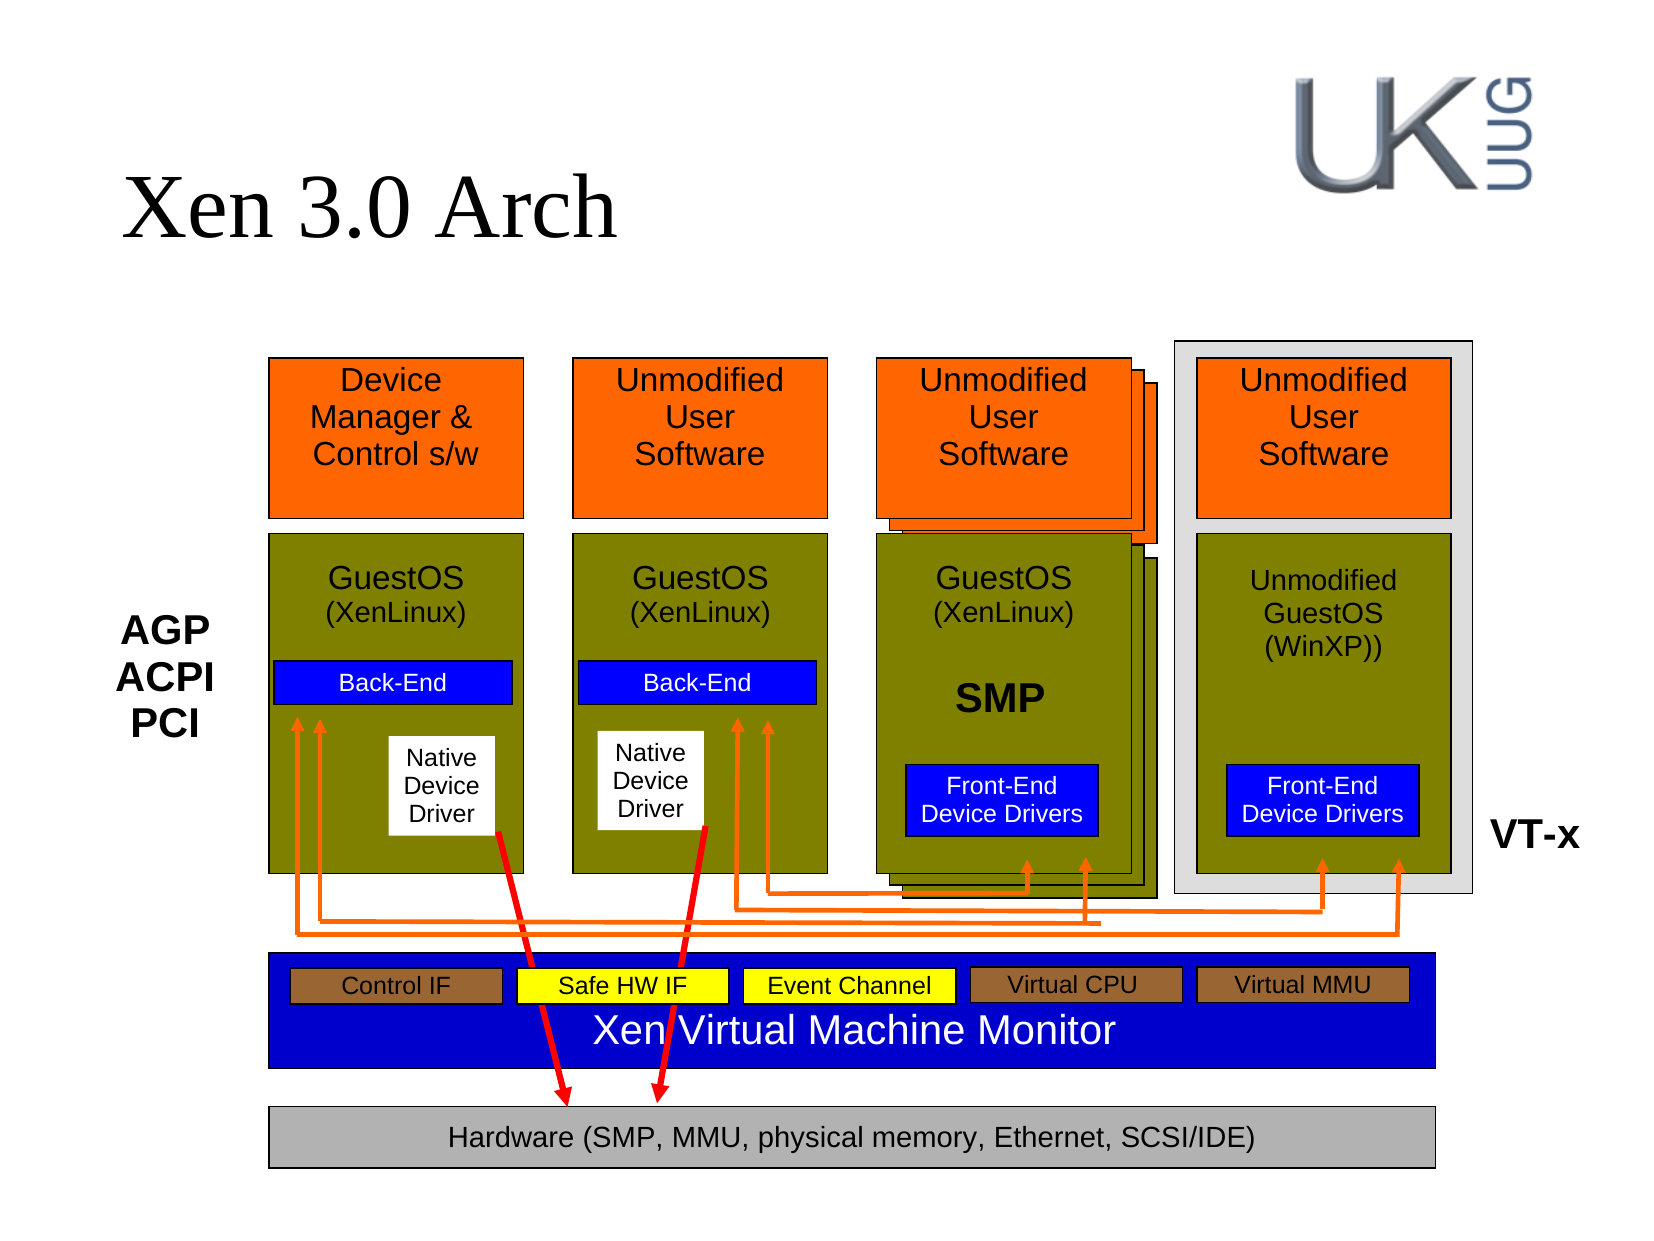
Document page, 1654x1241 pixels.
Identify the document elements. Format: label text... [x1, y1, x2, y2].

text_box Control IF [289, 968, 503, 1004]
text_box SMP [940, 667, 1061, 730]
text_box Unmodified User Software [904, 353, 1103, 481]
text_box Unmodified User Software [601, 353, 800, 481]
text_box [572, 358, 828, 519]
text_box Back-End [578, 661, 817, 705]
text_box Safe HW IF [516, 968, 729, 1004]
text_box [546, 1004, 661, 1069]
text_box [572, 533, 828, 874]
text_box Virtual MMU [1196, 966, 1410, 1003]
text_box [268, 952, 554, 1069]
text_box [532, 952, 680, 968]
text_box Unmodified User Software [1224, 353, 1424, 481]
text_box [268, 358, 524, 519]
text_box [268, 533, 524, 874]
text_box GuestOS (XenLinux) [918, 551, 1090, 637]
text_box Native Device Driver [597, 730, 704, 831]
text_box Hardware (SMP, MMU, physical memory, Ethernet, SCSI/IDE) [274, 1119, 1431, 1155]
text_box [1174, 341, 1473, 894]
text_box Xen Virtual Machine Monitor [577, 998, 1132, 1061]
text_box GuestOS (XenLinux) [310, 551, 482, 637]
text_box VT-x [1475, 803, 1596, 866]
text_box Unmodified GuestOS (WinXP)) [1234, 556, 1413, 671]
text_box Event Channel [743, 968, 956, 998]
text_box Native Device Driver [388, 736, 495, 836]
text_box [667, 952, 1436, 1069]
text_box [876, 358, 1157, 899]
text_box Front-End Device Drivers [906, 764, 1099, 836]
text_box GuestOS (XenLinux) [614, 551, 787, 637]
text_box [268, 1106, 1436, 1168]
text_box Virtual CPU [970, 966, 1183, 1003]
text_box AGP ACPI PCI [100, 599, 230, 755]
title Xen 3.0 Arch [121, 102, 1534, 311]
picture [1289, 74, 1538, 196]
text_box Device Manager & Control s/w [294, 353, 497, 481]
text_box Back-End [274, 661, 513, 705]
text_box Front-End Device Drivers [1226, 764, 1419, 836]
